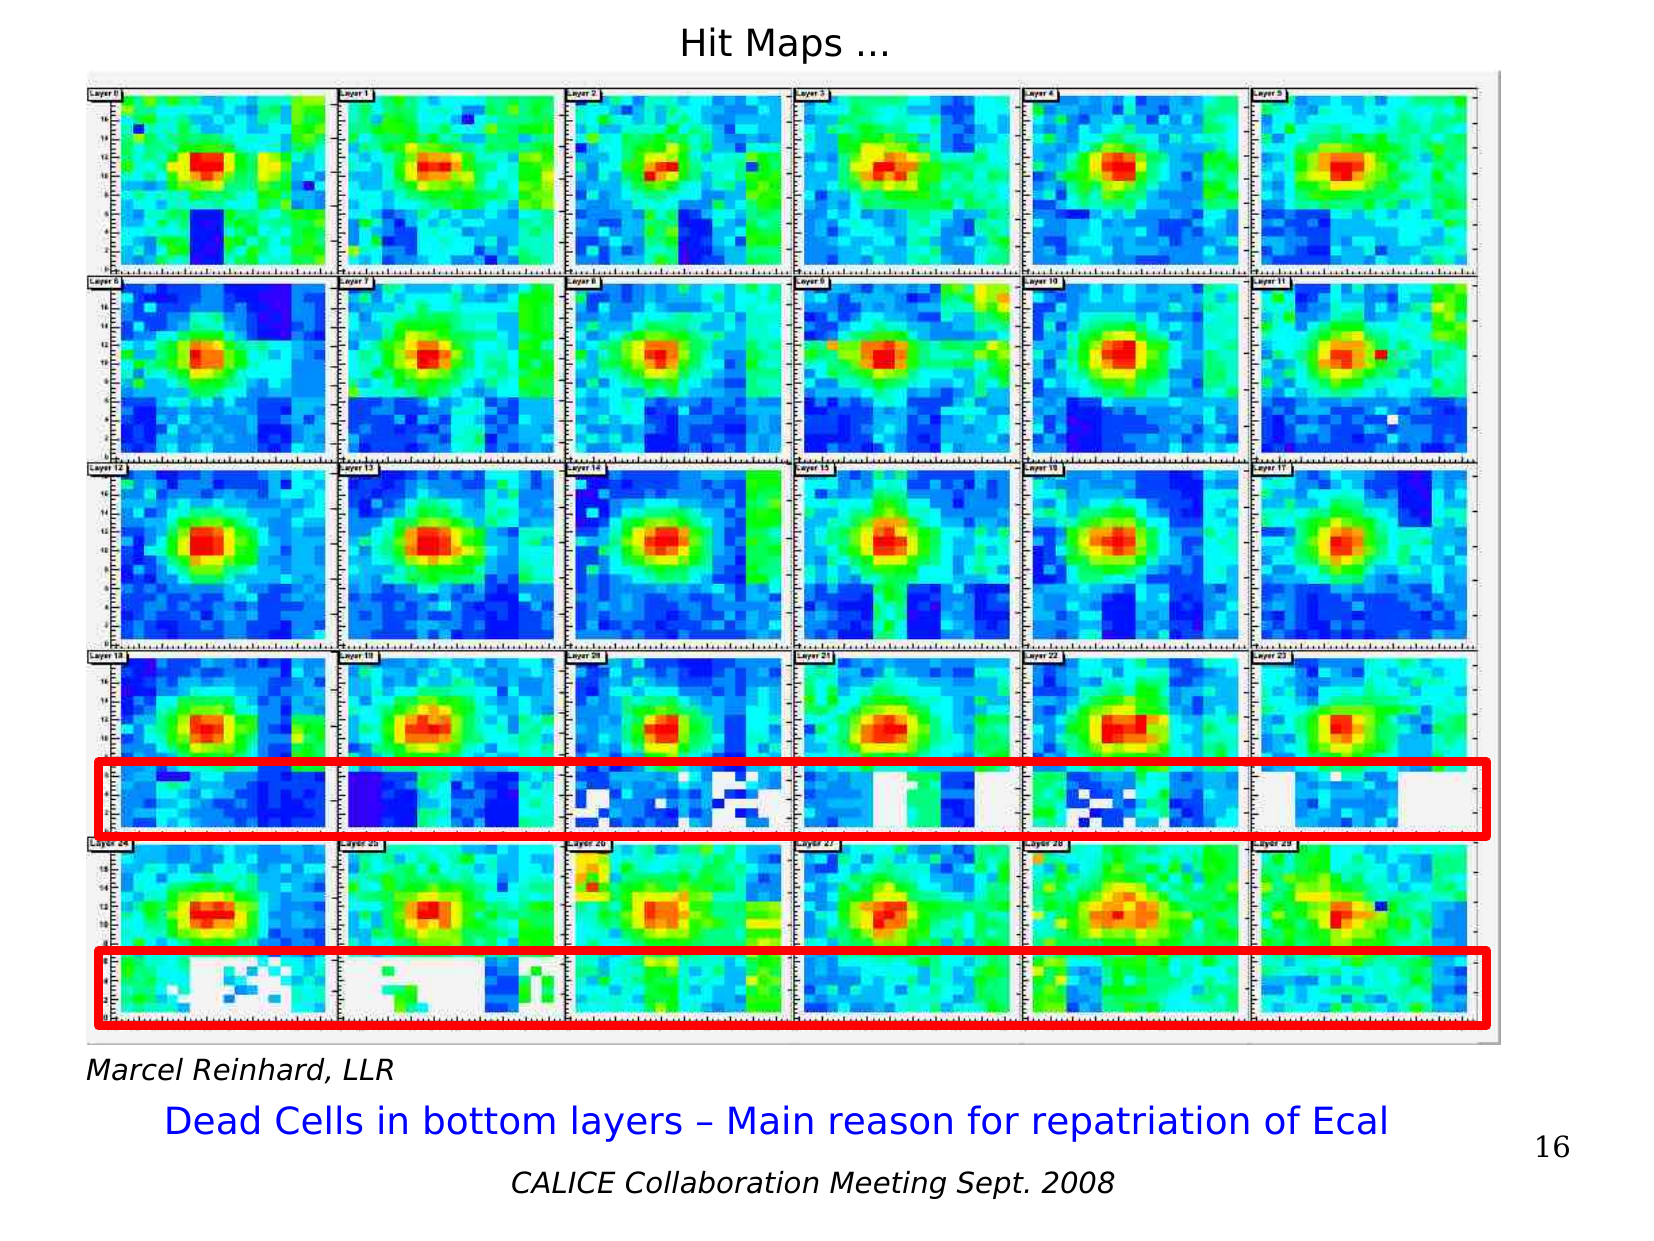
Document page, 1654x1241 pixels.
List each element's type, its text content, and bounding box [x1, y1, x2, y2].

text_box Dead Cells in bottom layers – Main reason for repatriation of Ecal [148, 1092, 1449, 1195]
text_box Hit Maps ... [664, 13, 902, 69]
text_box Marcel Reinhard, LLR [71, 1046, 411, 1096]
picture [86, 69, 1501, 1045]
